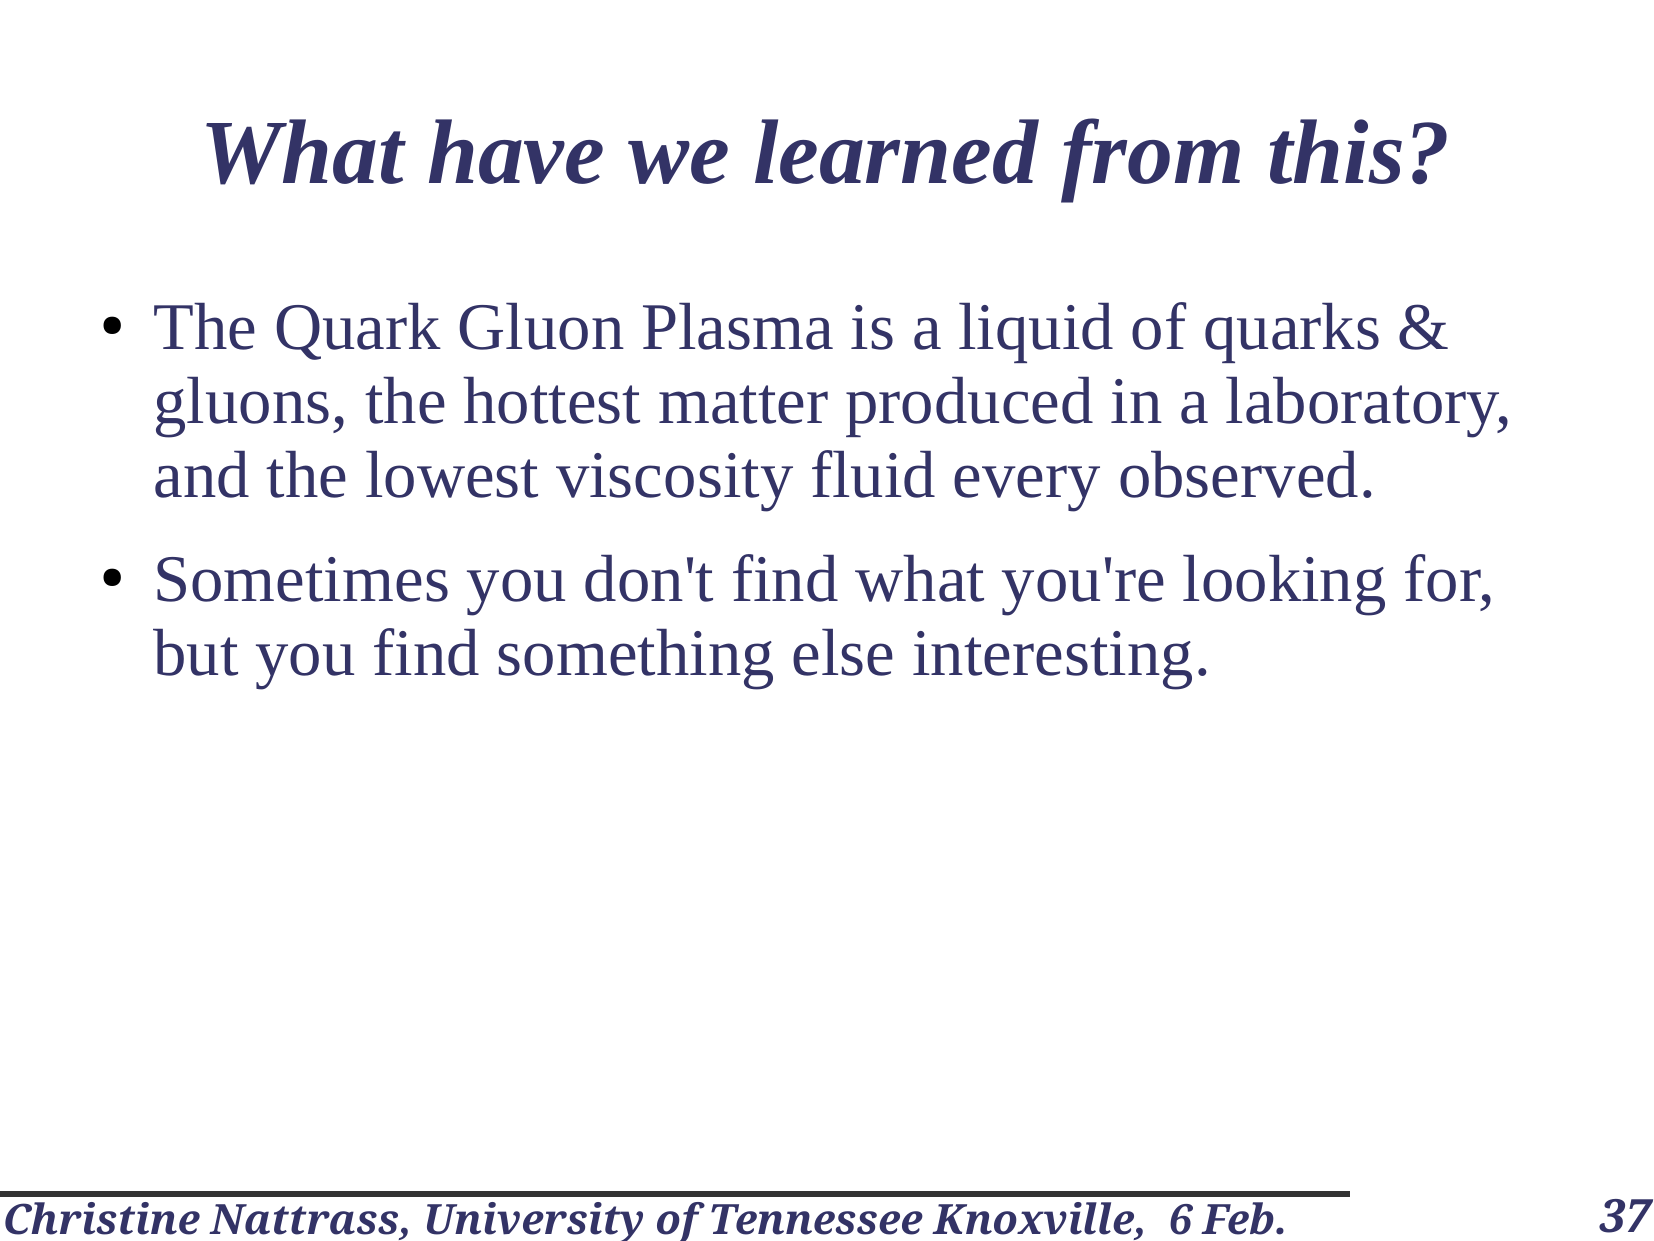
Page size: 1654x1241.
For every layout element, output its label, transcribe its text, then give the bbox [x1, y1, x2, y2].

title What have we learned from this? [82, 49, 1571, 257]
list The Quark Gluon Plasma is a liquid of quarks & gluons, the hottest matter produced in a laboratory, and the lowest viscosity fluid every observed. Sometimes you don't find what you're looking for, but you find something else interesting. [82, 290, 1571, 1109]
